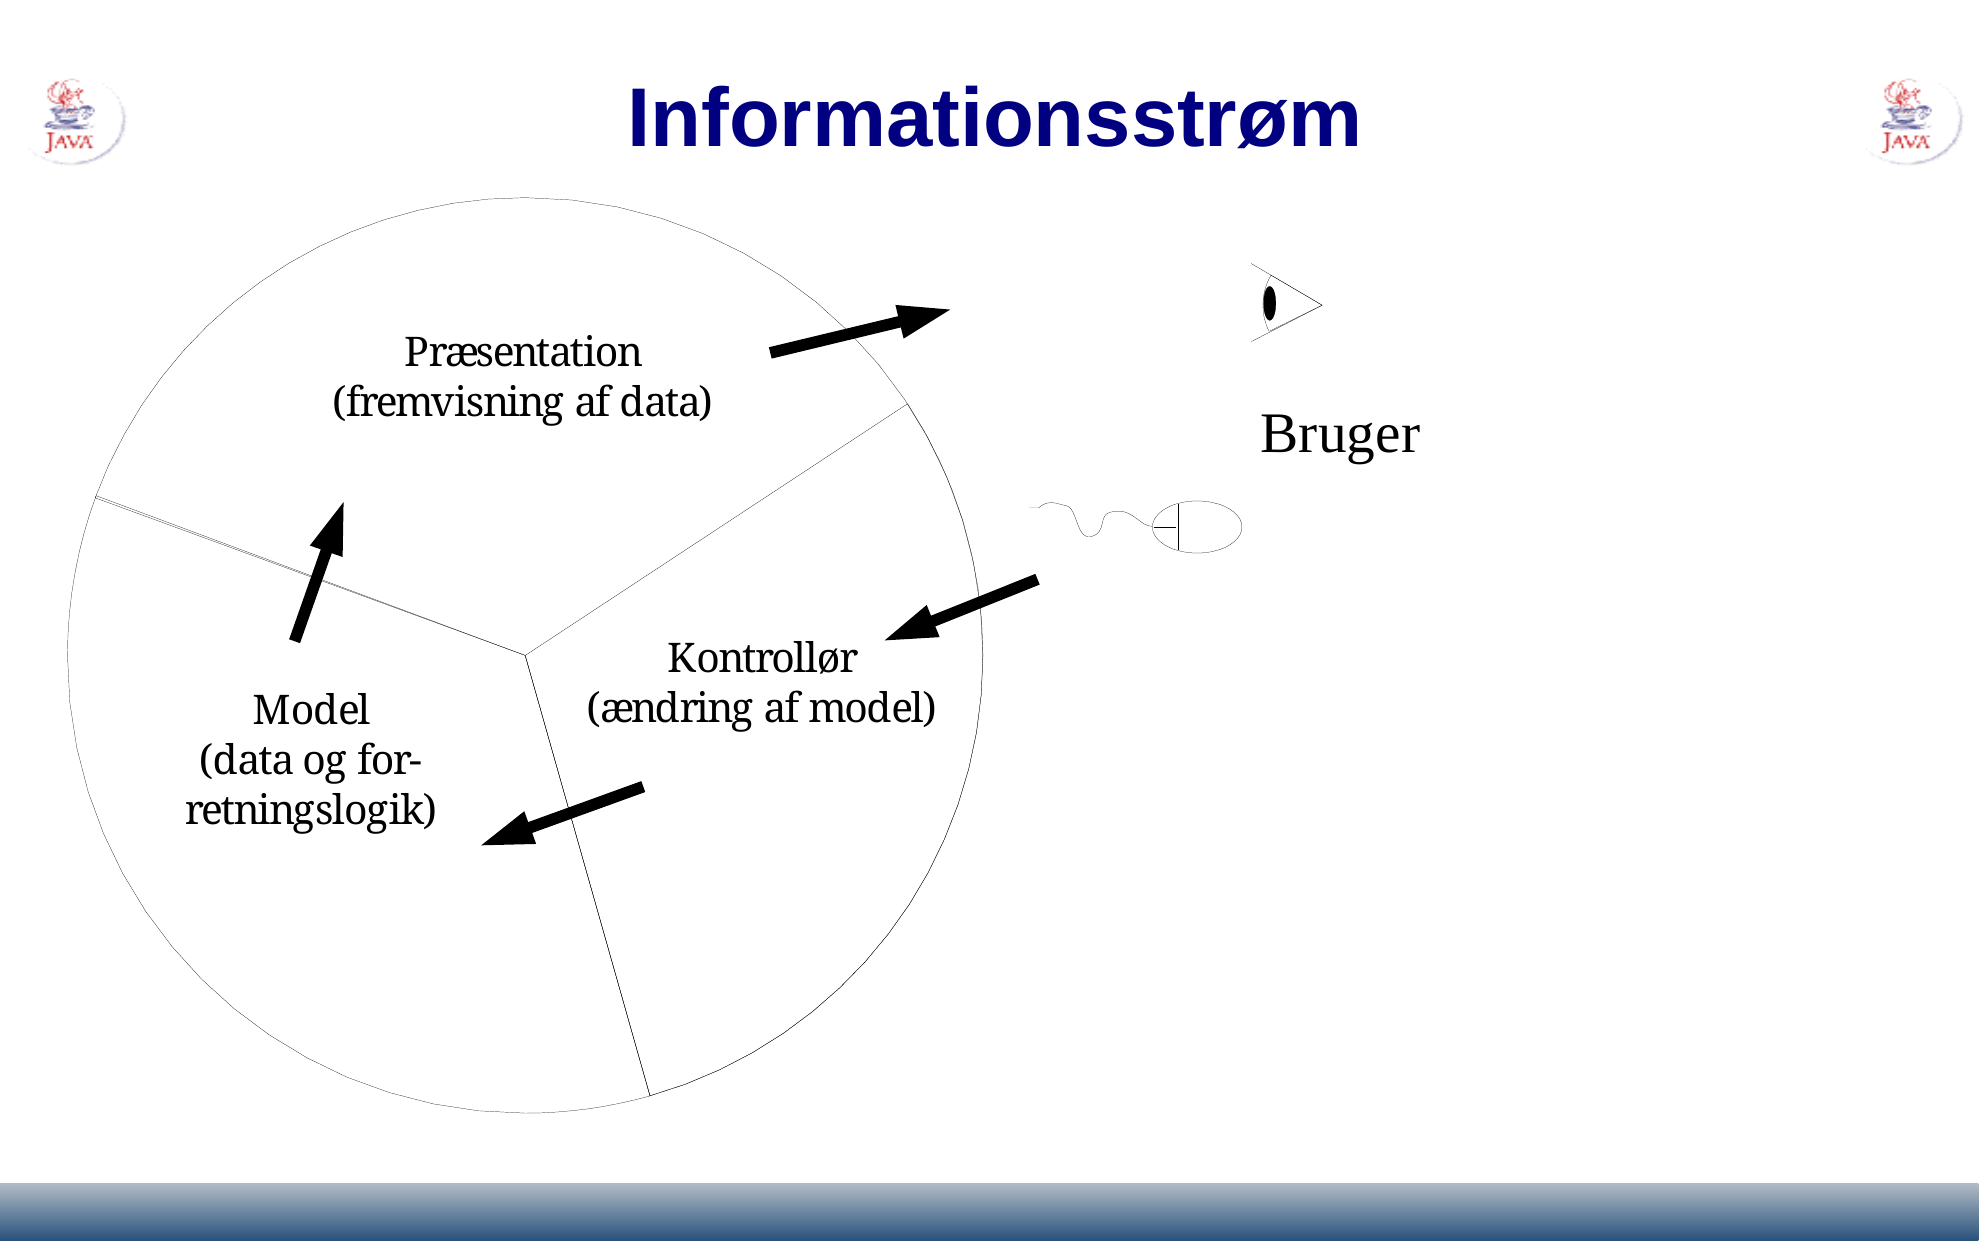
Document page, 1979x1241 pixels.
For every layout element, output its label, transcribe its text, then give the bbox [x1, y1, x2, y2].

picture [12, 71, 126, 169]
picture [1853, 71, 1968, 169]
chart [59, 189, 1477, 1129]
title Informationsstrøm [126, 14, 1853, 222]
